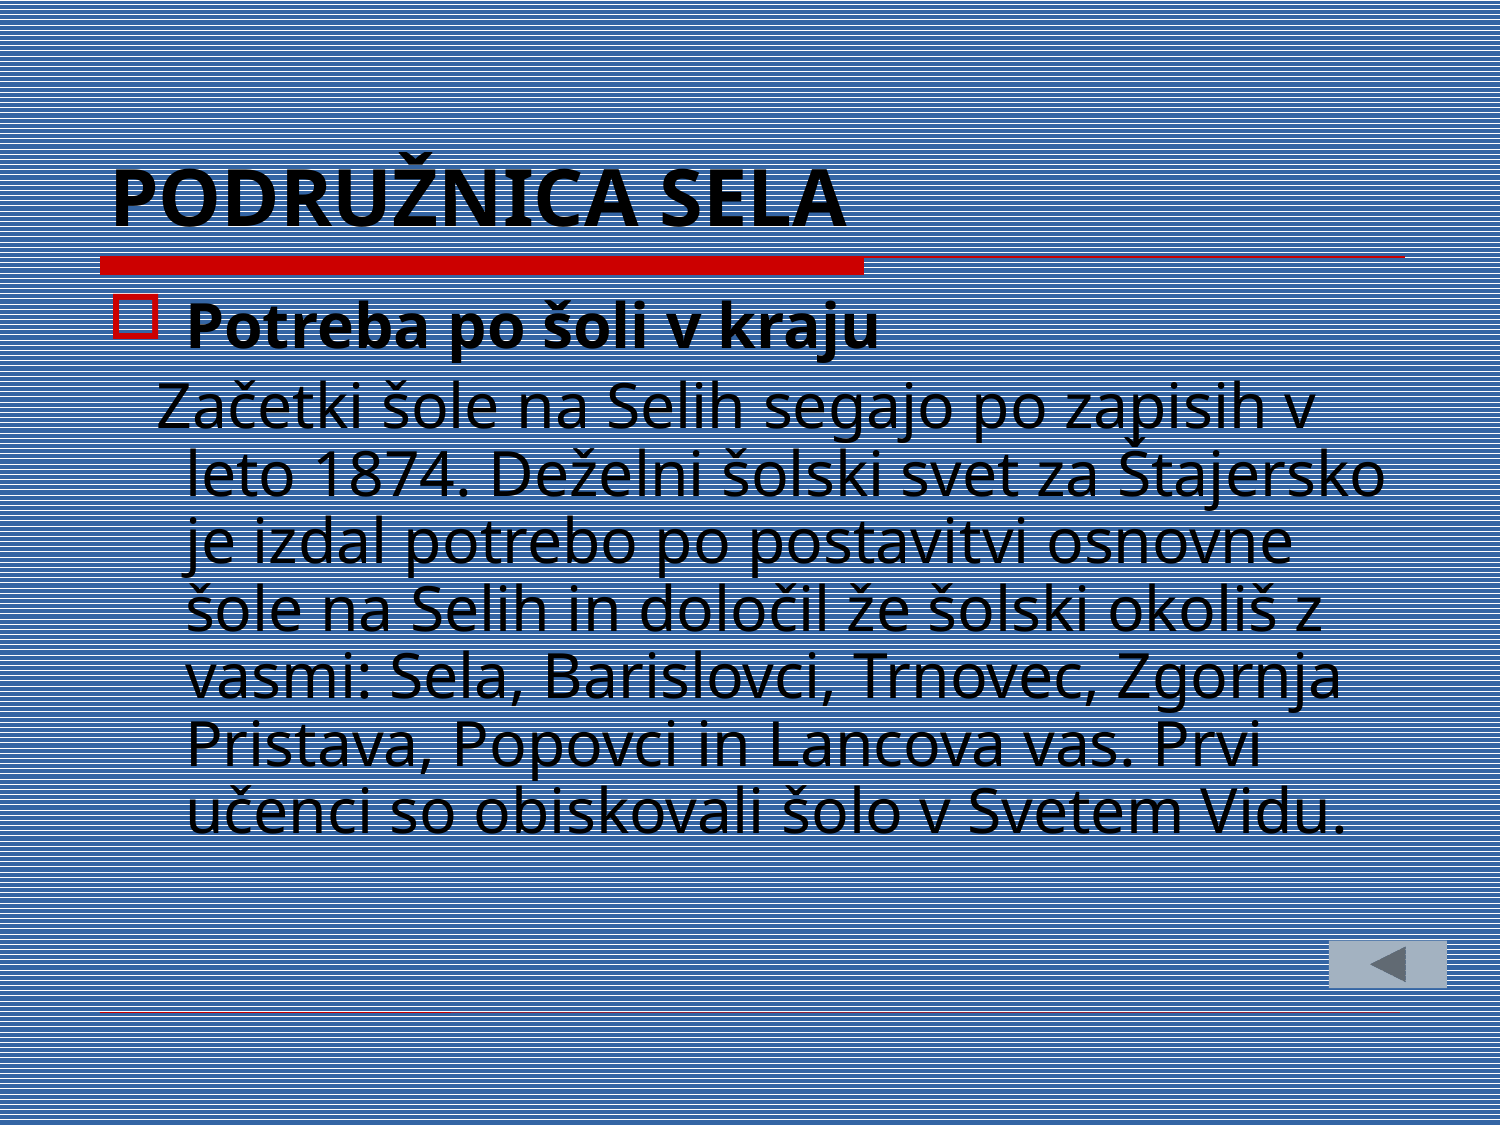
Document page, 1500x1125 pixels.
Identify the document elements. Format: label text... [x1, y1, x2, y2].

text_box [1328, 940, 1447, 989]
title PODRUŽNICA SELA [94, 50, 1407, 250]
list Potreba po šoli v kraju Začetki šole na Selih segajo po zapisih v leto 1874. De­želni šolski svet za Štajersko je izdal potrebo po postavi­tvi osnovne šole na Selih in določil že šolski okoliš z va­smi: Sela, Barislovci, Trnovec, Zgornja Pristava, Popovci in Lancova vas. Prvi učenci so obiskovali šolo v Svetem Vidu. [92, 287, 1406, 988]
